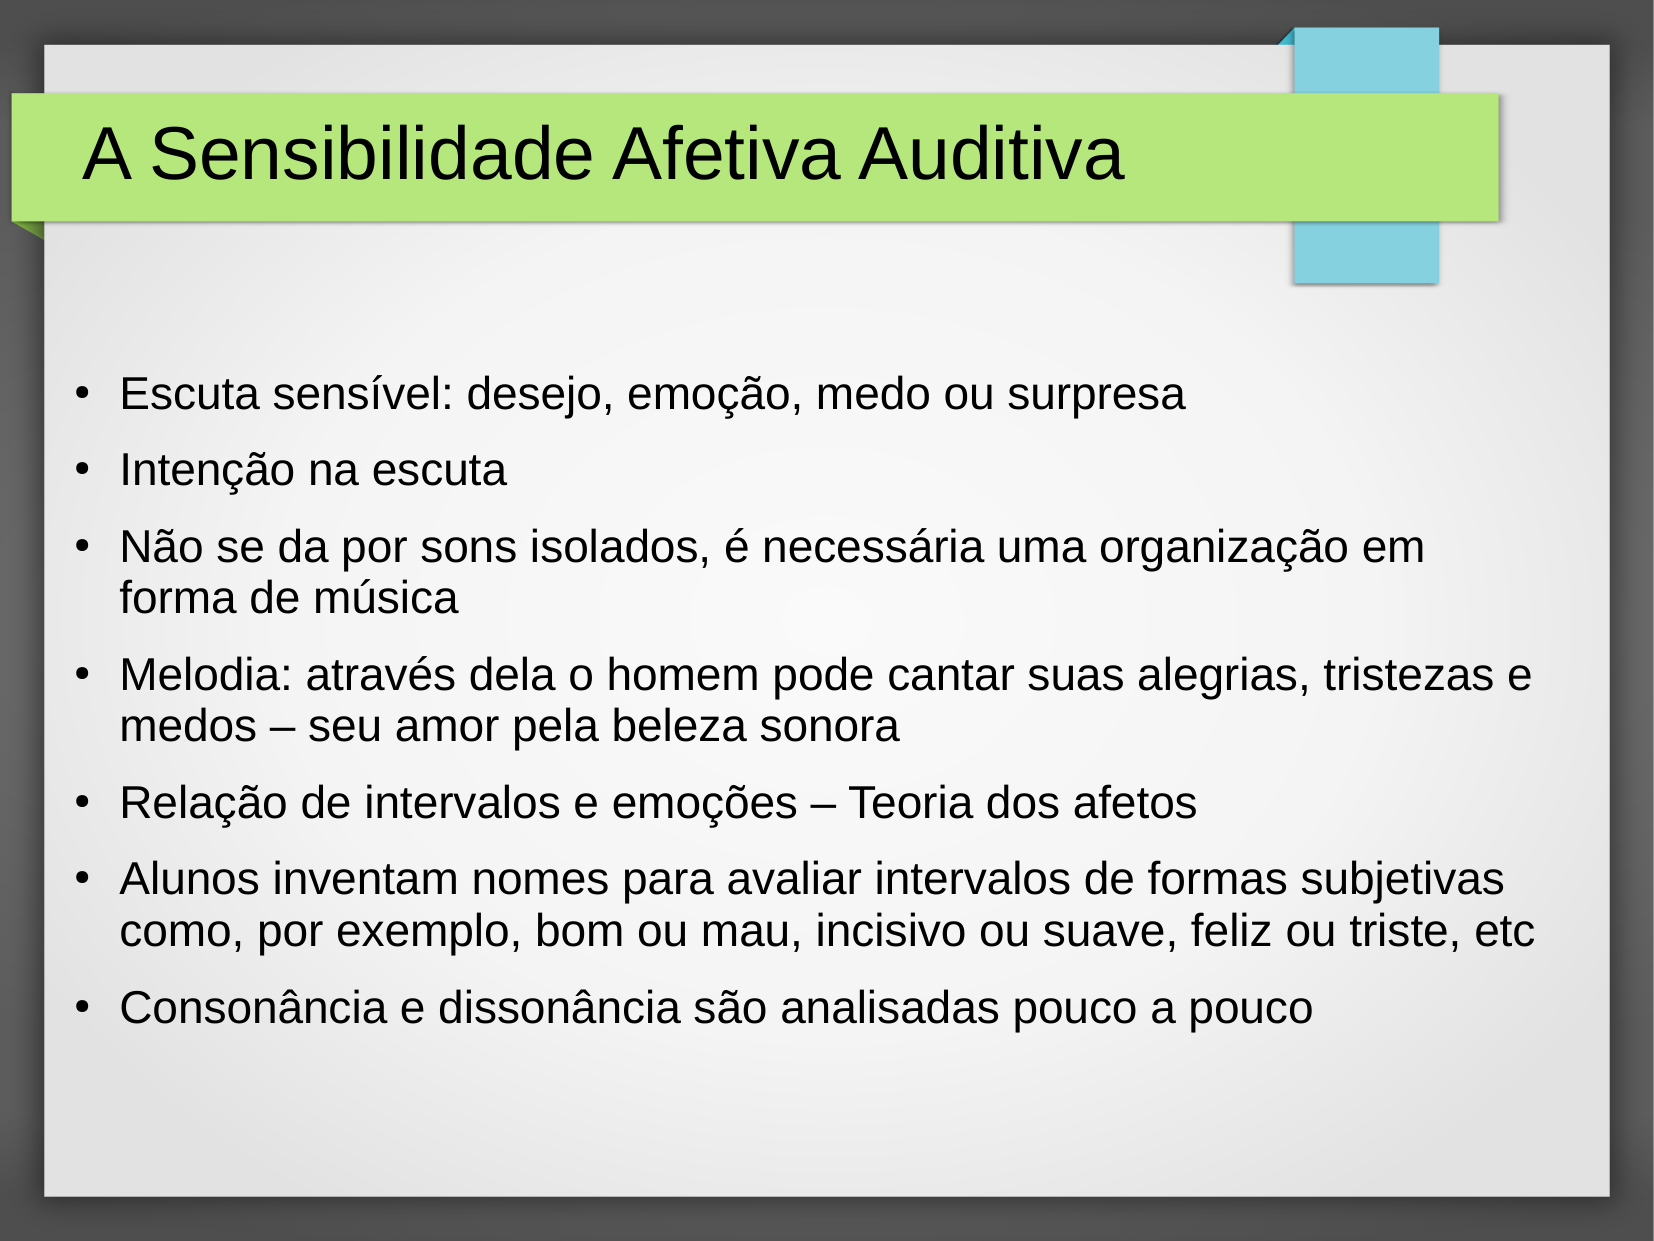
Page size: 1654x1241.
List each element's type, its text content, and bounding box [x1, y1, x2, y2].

list Escuta sensível: desejo, emoção, medo ou surpresa Intenção na escuta Não se da por sons isolados, é necessária uma organização em forma de música Melodia: através dela o homem pode cantar suas alegrias, tristezas e medos – seu amor pela beleza sonora Relação de intervalos e emoções – Teoria dos afetos Alunos inventam nomes para avaliar intervalos de formas subjetivas como, por exemplo, bom ou mau, incisivo ou suave, feliz ou triste, etc Consonância e dissonância são analisadas pouco a pouco [59, 367, 1548, 1087]
title A Sensibilidade Afetiva Auditiva [82, 94, 1264, 213]
picture [0, 0, 1654, 1241]
